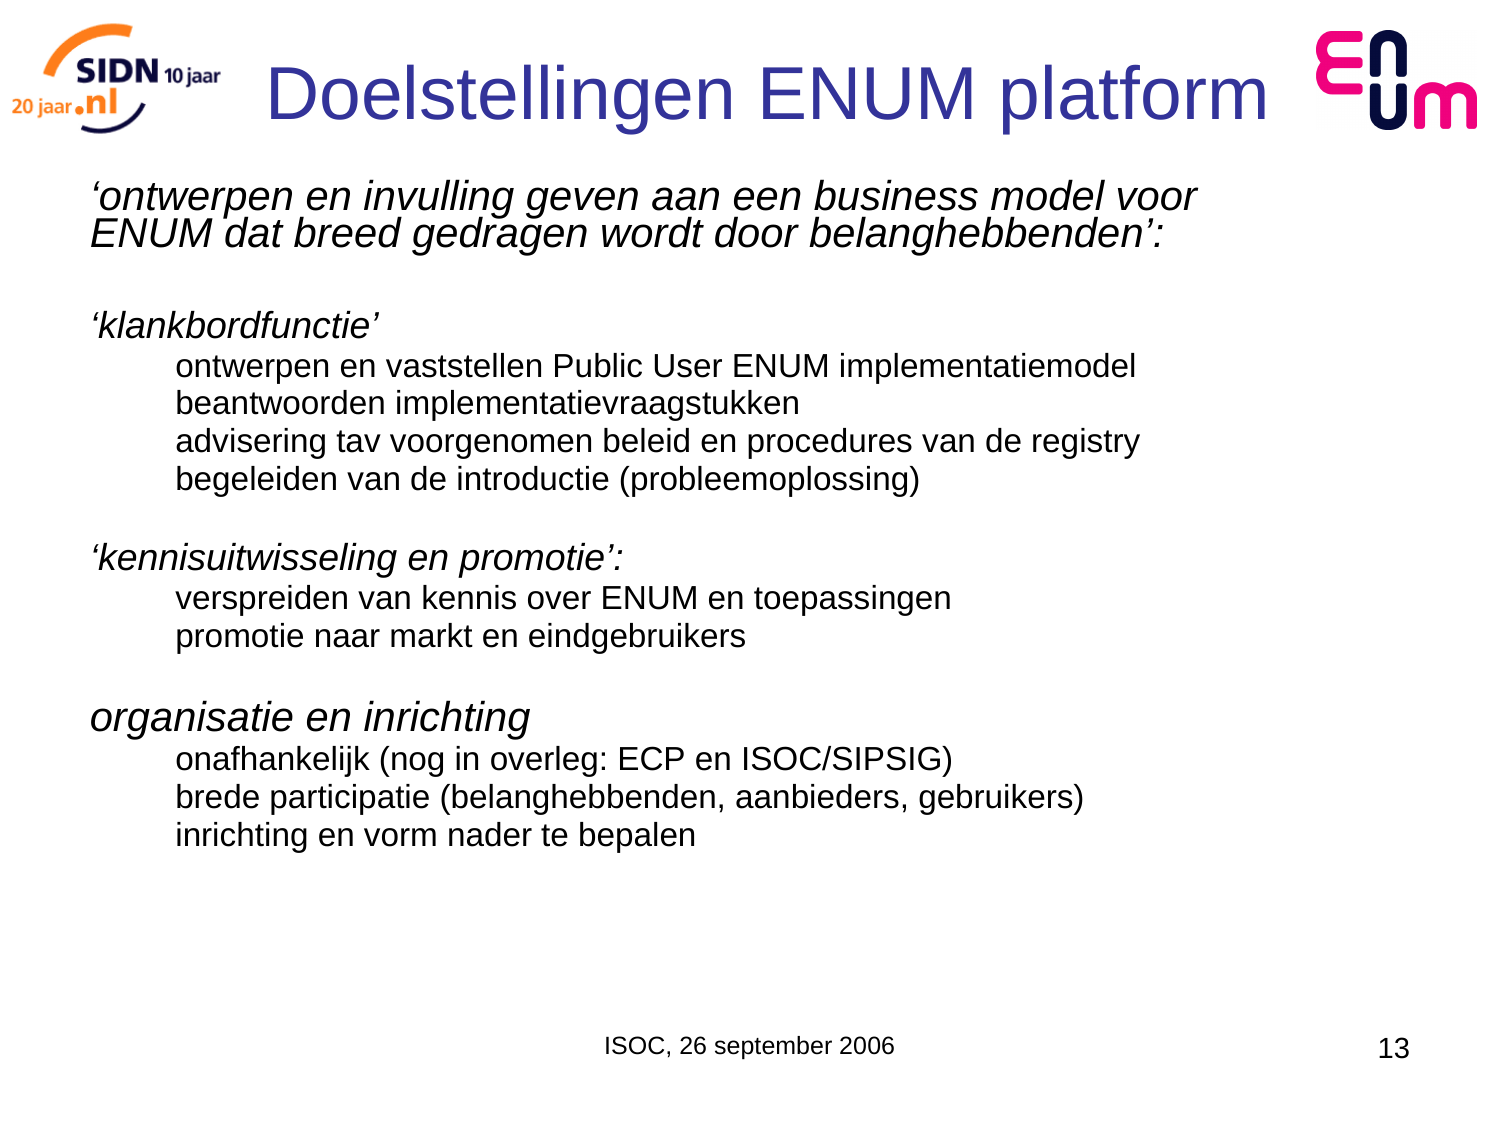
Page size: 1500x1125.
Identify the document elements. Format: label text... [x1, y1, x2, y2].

list ‘ontwerpen en invulling geven aan een business model voor ENUM dat breed gedragen wordt door belanghebbenden’: ‘klankbordfunctie’ ontwerpen en vaststellen Public User ENUM implementatiemodel beantwoorden implementatievraagstukken advisering tav voorgenomen beleid en procedures van de registry begeleiden van de introductie (probleemoplossing) ‘kennisuitwisseling en promotie’: verspreiden van kennis over ENUM en toepassingen promotie naar markt en eindgebruikers organisatie en inrichting onafhankelijk (nog in overleg: ECP en ISOC/SIPSIG) brede participatie (belanghebbenden, aanbieders, gebruikers) inrichting en vorm nader te bepalen [75, 172, 1317, 1024]
title Doelstellingen ENUM platform [183, 0, 1353, 188]
picture [0, 0, 183, 152]
